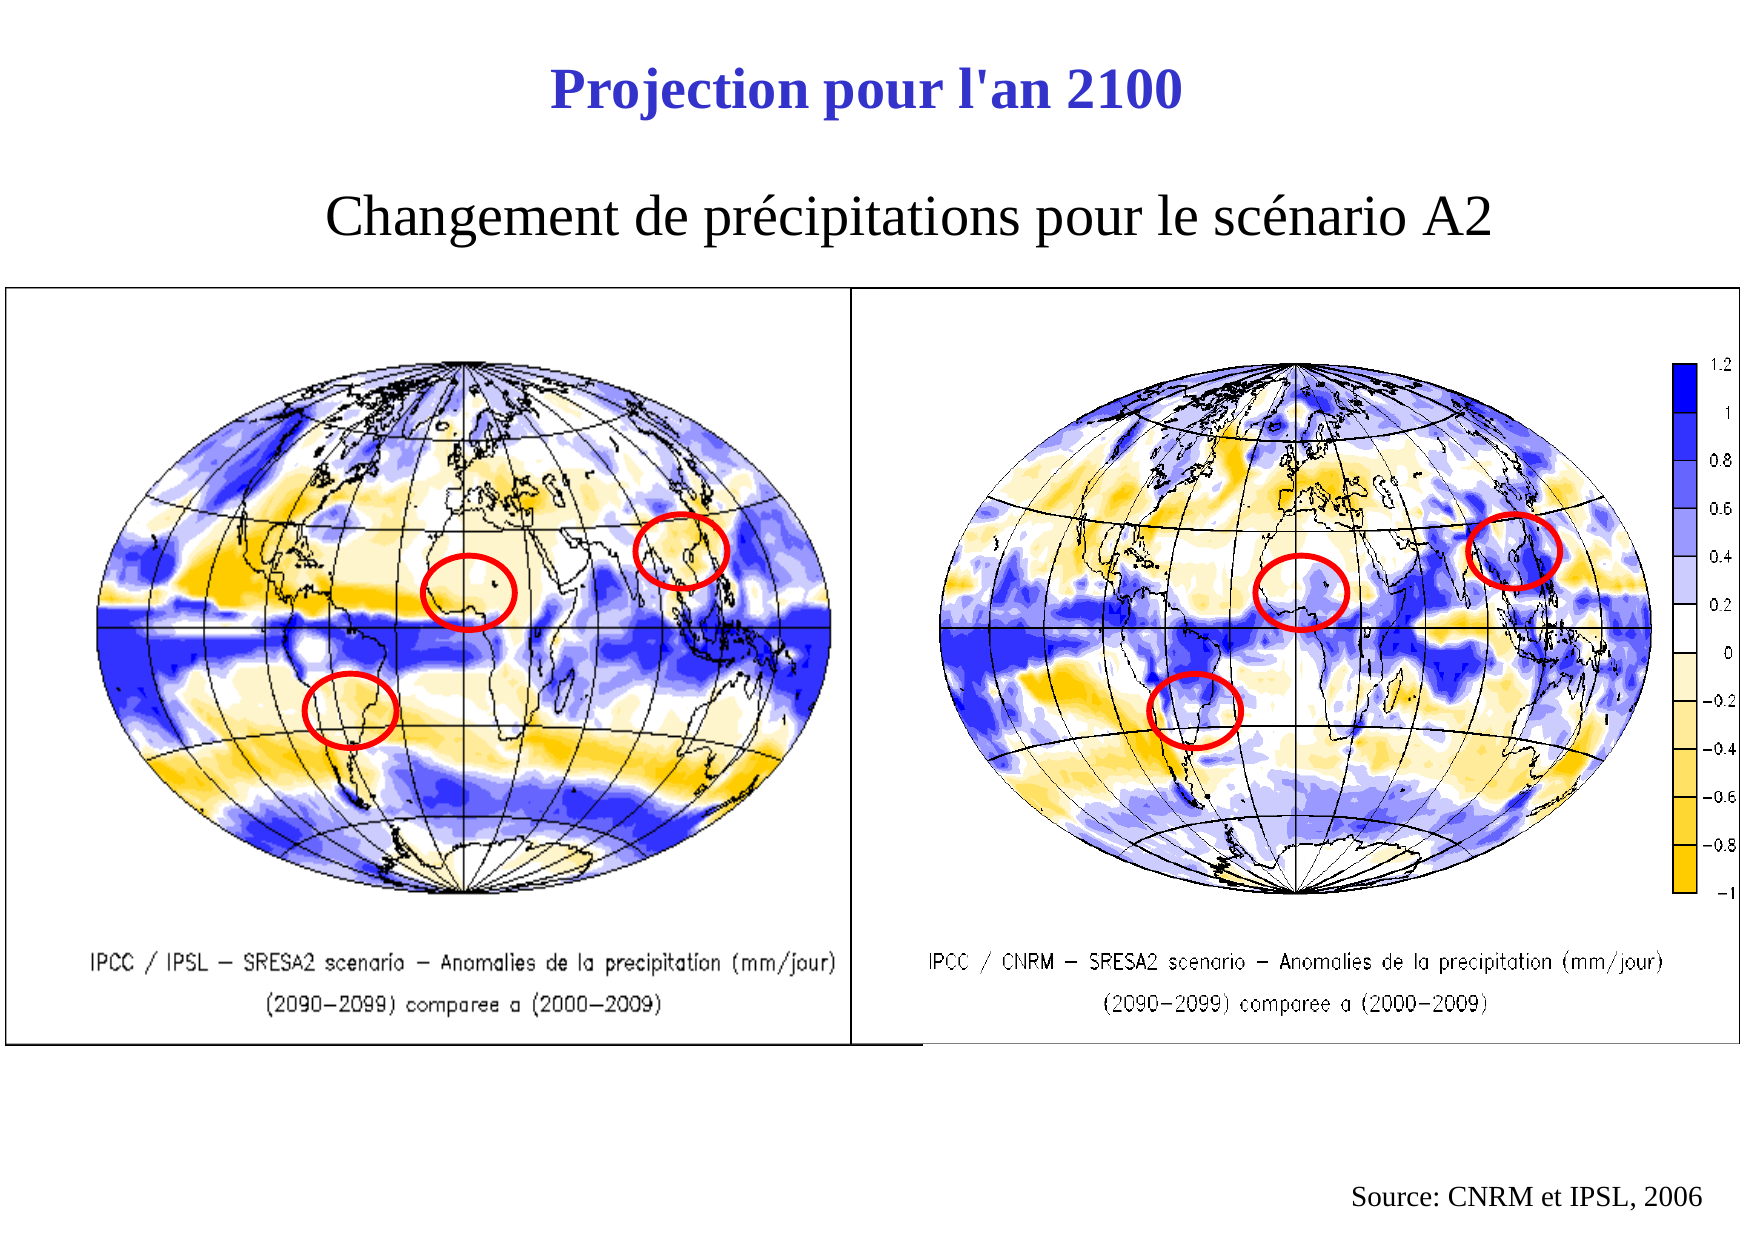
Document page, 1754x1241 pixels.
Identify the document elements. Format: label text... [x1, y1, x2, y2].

text_box Projection pour l'an 2100 [111, 52, 1624, 129]
text_box Source: CNRM et IPSL, 2006 [1219, 1174, 1719, 1221]
picture [5, 287, 1740, 1046]
text_box Changement de précipitations pour le scénario A2 [255, 180, 1560, 249]
